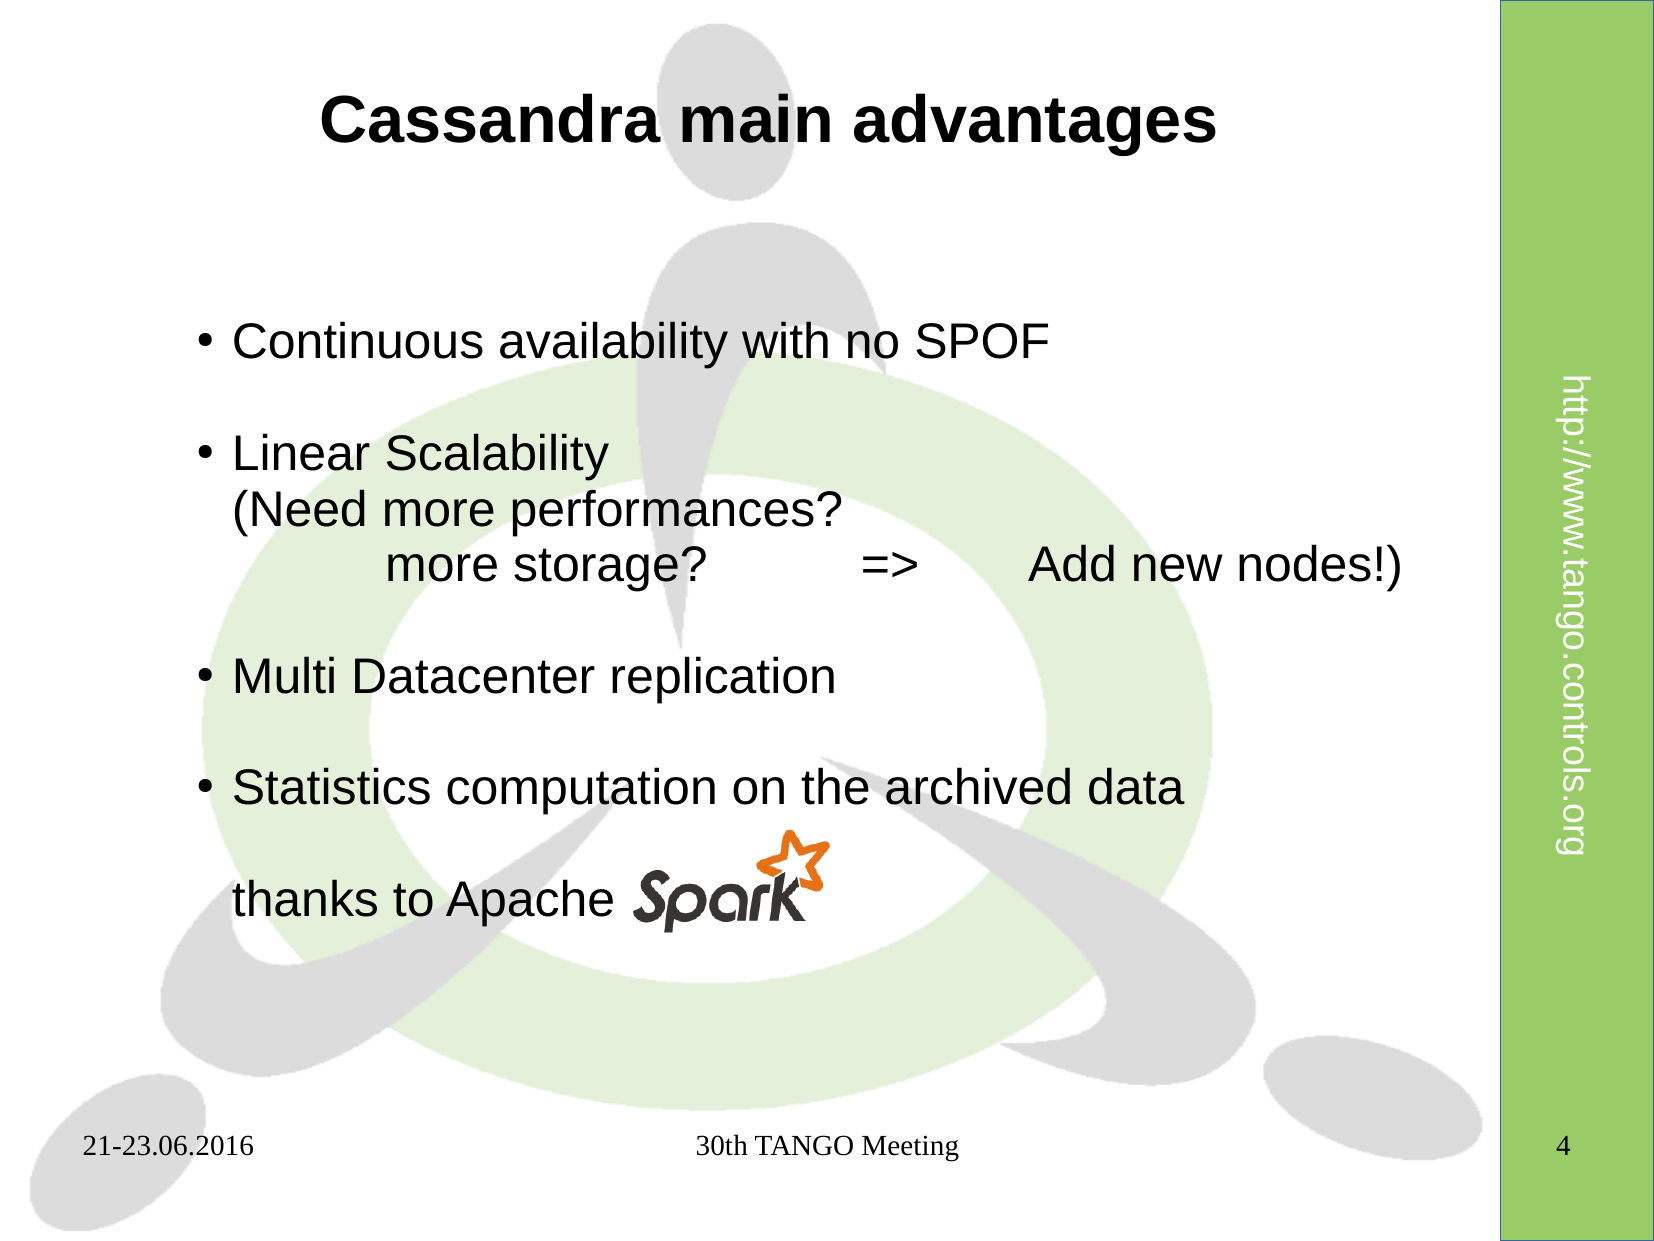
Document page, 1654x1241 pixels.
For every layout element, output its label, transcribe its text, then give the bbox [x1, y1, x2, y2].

text_box Continuous availability with no SPOF Linear Scalability (Need more performances? more storage? => Add new nodes!) Multi Datacenter replication Statistics computation on the archived data thanks to Apache [181, 306, 1472, 940]
picture [0, 1, 1500, 1241]
text_box Cassandra main advantages [225, 74, 1315, 239]
